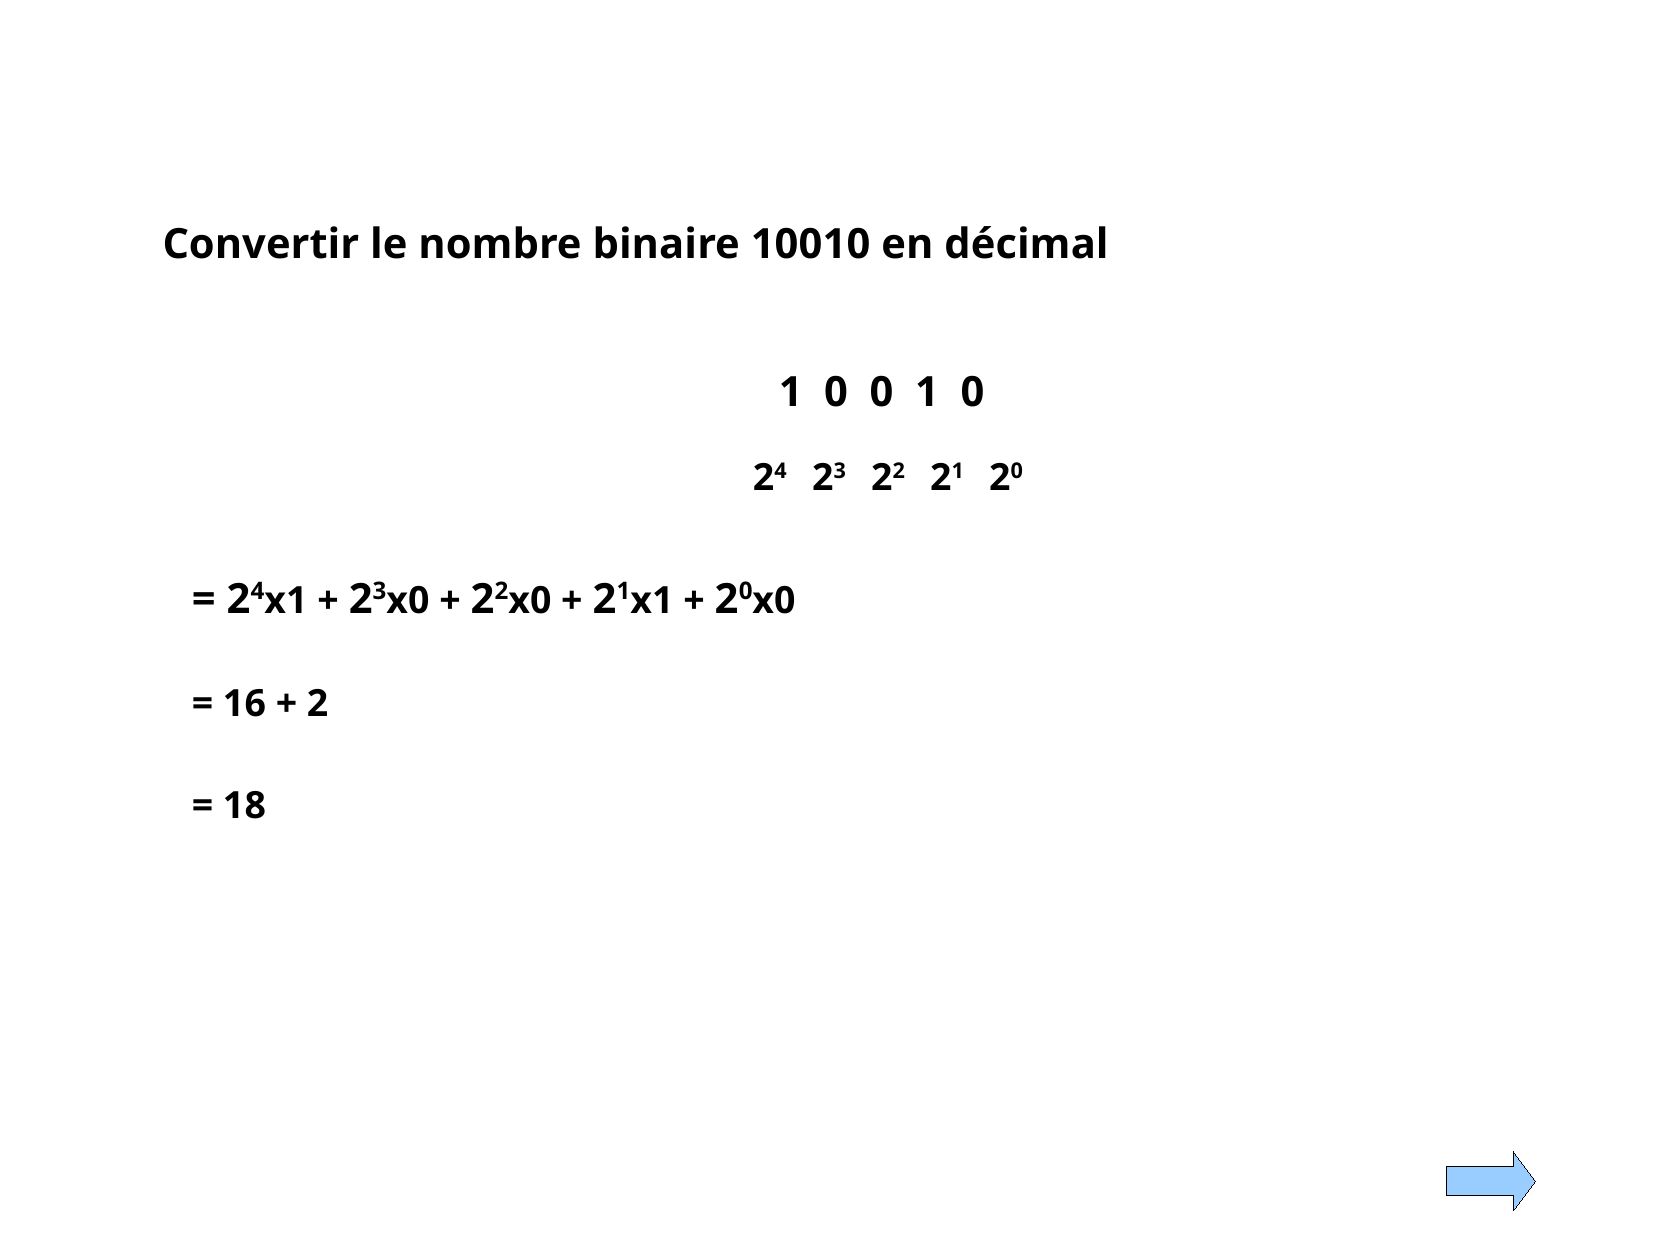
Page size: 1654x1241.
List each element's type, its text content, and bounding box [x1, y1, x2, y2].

text_box 24 [738, 443, 827, 532]
text_box = 24x1 + 23x0 + 22x0 + 21x1 + 20x0 = 16 + 2 = 18 [177, 561, 1447, 808]
text_box Convertir le nombre binaire 10010 en décimal [147, 206, 1595, 323]
text_box 21 [945, 443, 1004, 504]
text_box 22 [856, 443, 945, 504]
text_box 20 [974, 443, 1063, 532]
text_box 23 [797, 442, 886, 503]
text_box 1 0 0 1 0 [472, 354, 1270, 420]
text_box [1446, 1151, 1536, 1211]
